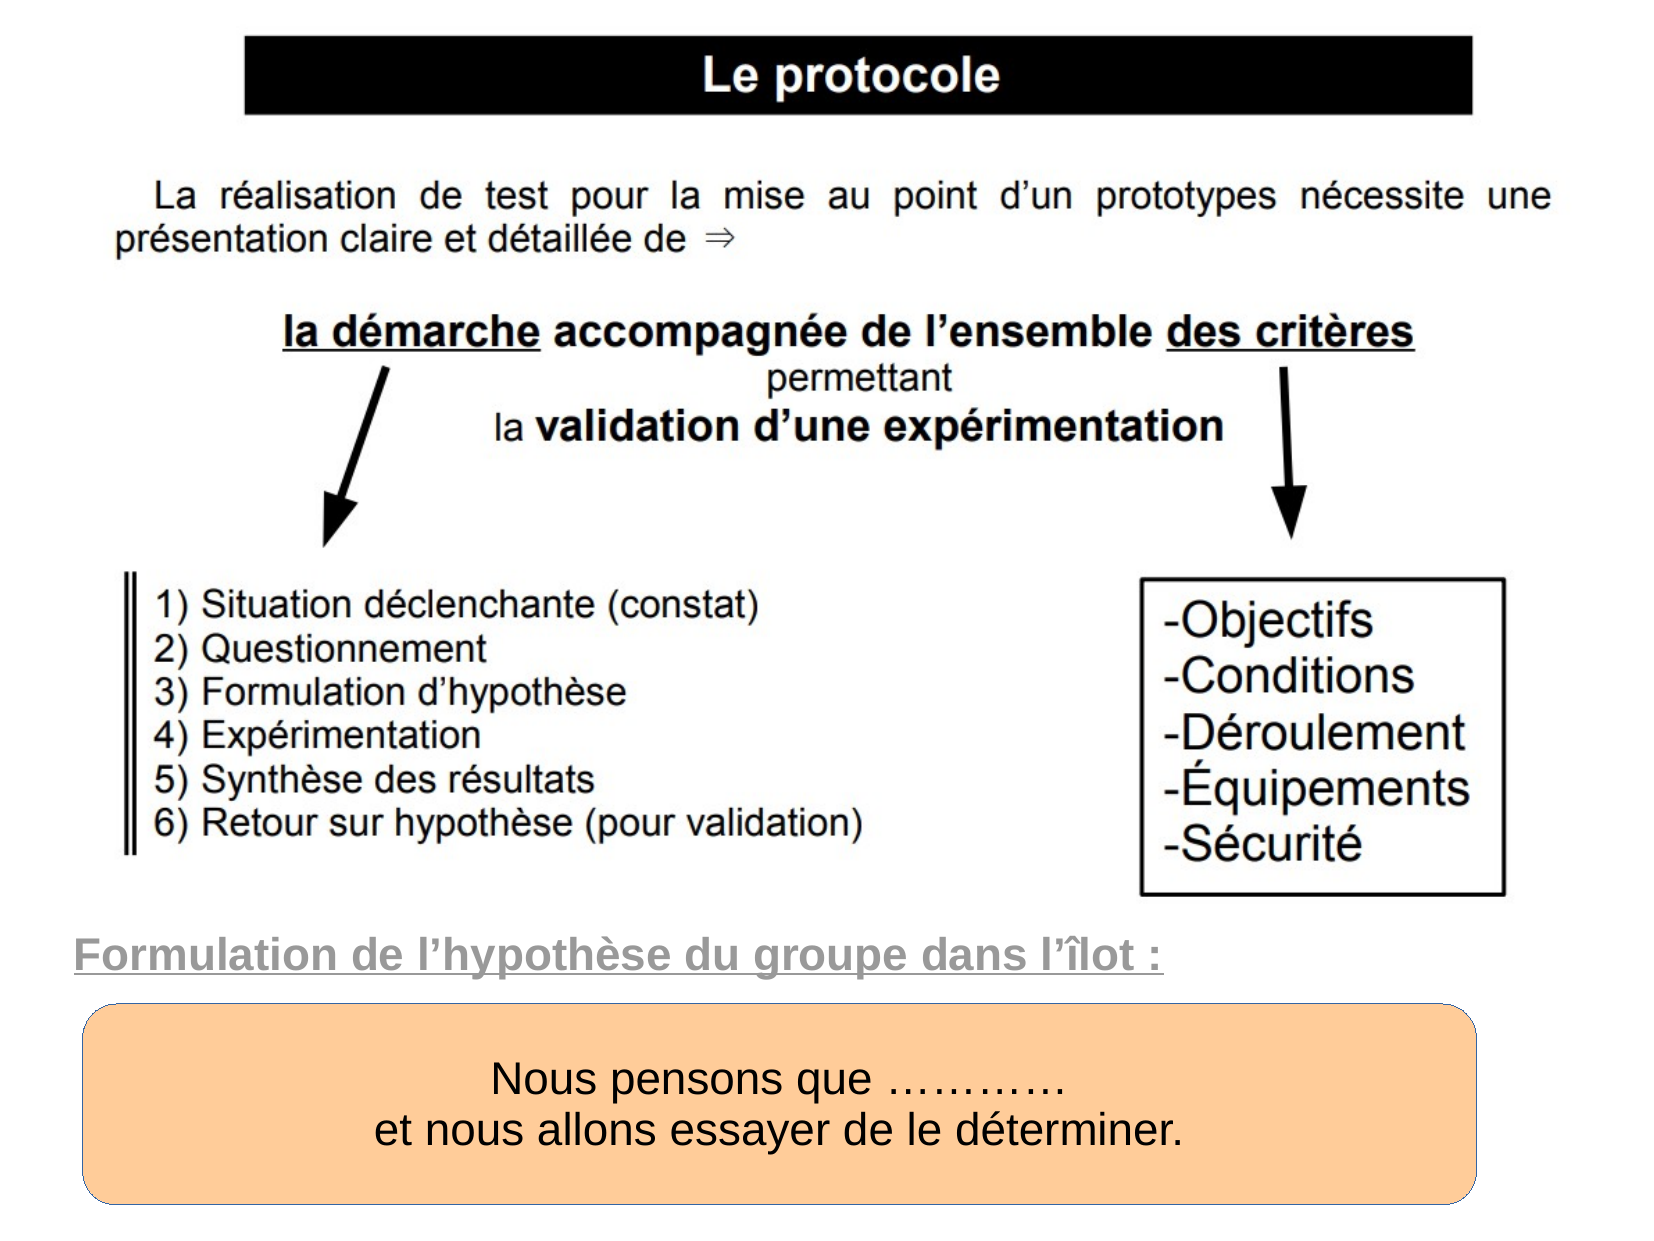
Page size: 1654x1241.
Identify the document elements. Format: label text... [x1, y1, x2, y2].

text_box Formulation de l’hypothèse du groupe dans l’îlot : [59, 921, 1595, 988]
picture [59, 14, 1585, 921]
text_box Nous pensons que ………… et nous allons essayer de le déterminer. [82, 1003, 1477, 1205]
